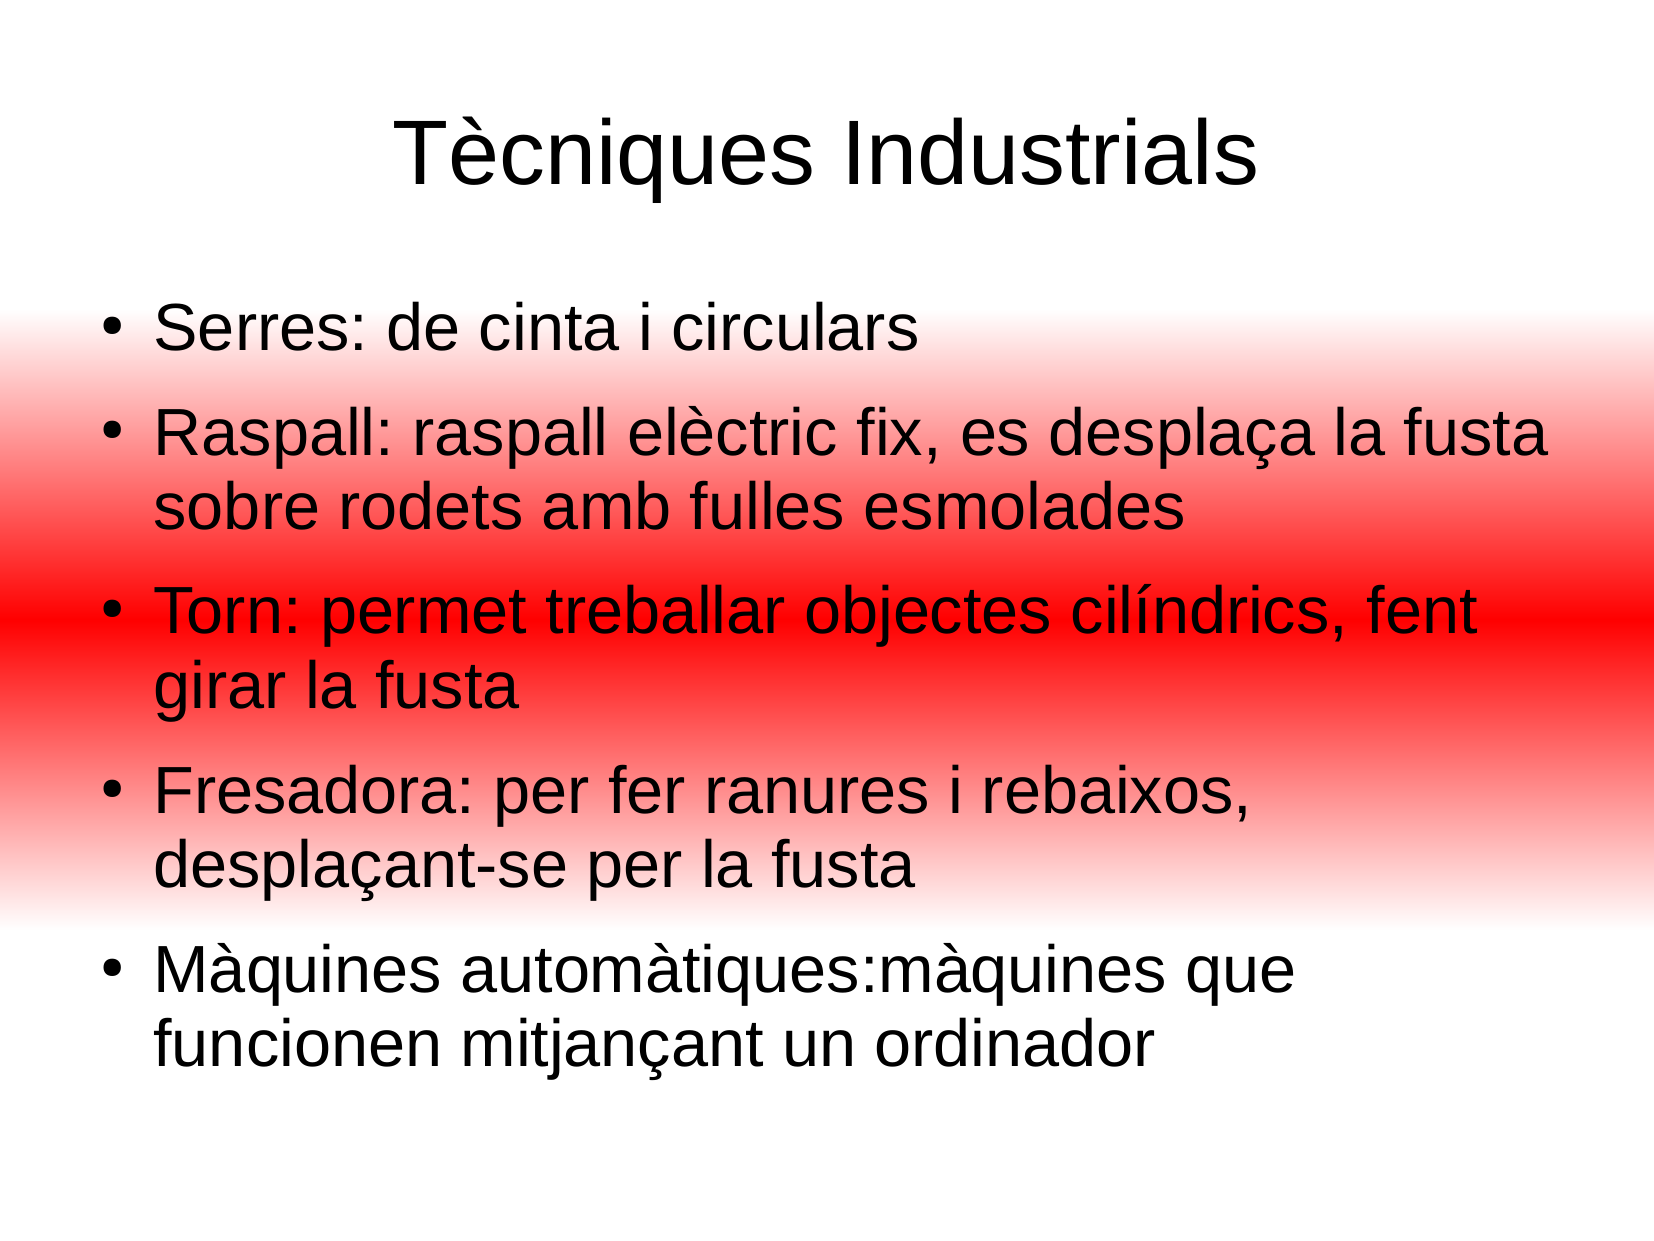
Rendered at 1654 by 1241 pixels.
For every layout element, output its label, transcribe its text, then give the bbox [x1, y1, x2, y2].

list Serres: de cinta i circulars Raspall: raspall elèctric fix, es desplaça la fusta sobre rodets amb fulles esmolades Torn: permet treballar objectes cilíndrics, fent girar la fusta Fresadora: per fer ranures i rebaixos, desplaçant-se per la fusta Màquines automàtiques:màquines que funcionen mitjançant un ordinador [82, 290, 1571, 1109]
title Tècniques Industrials [82, 56, 1571, 250]
